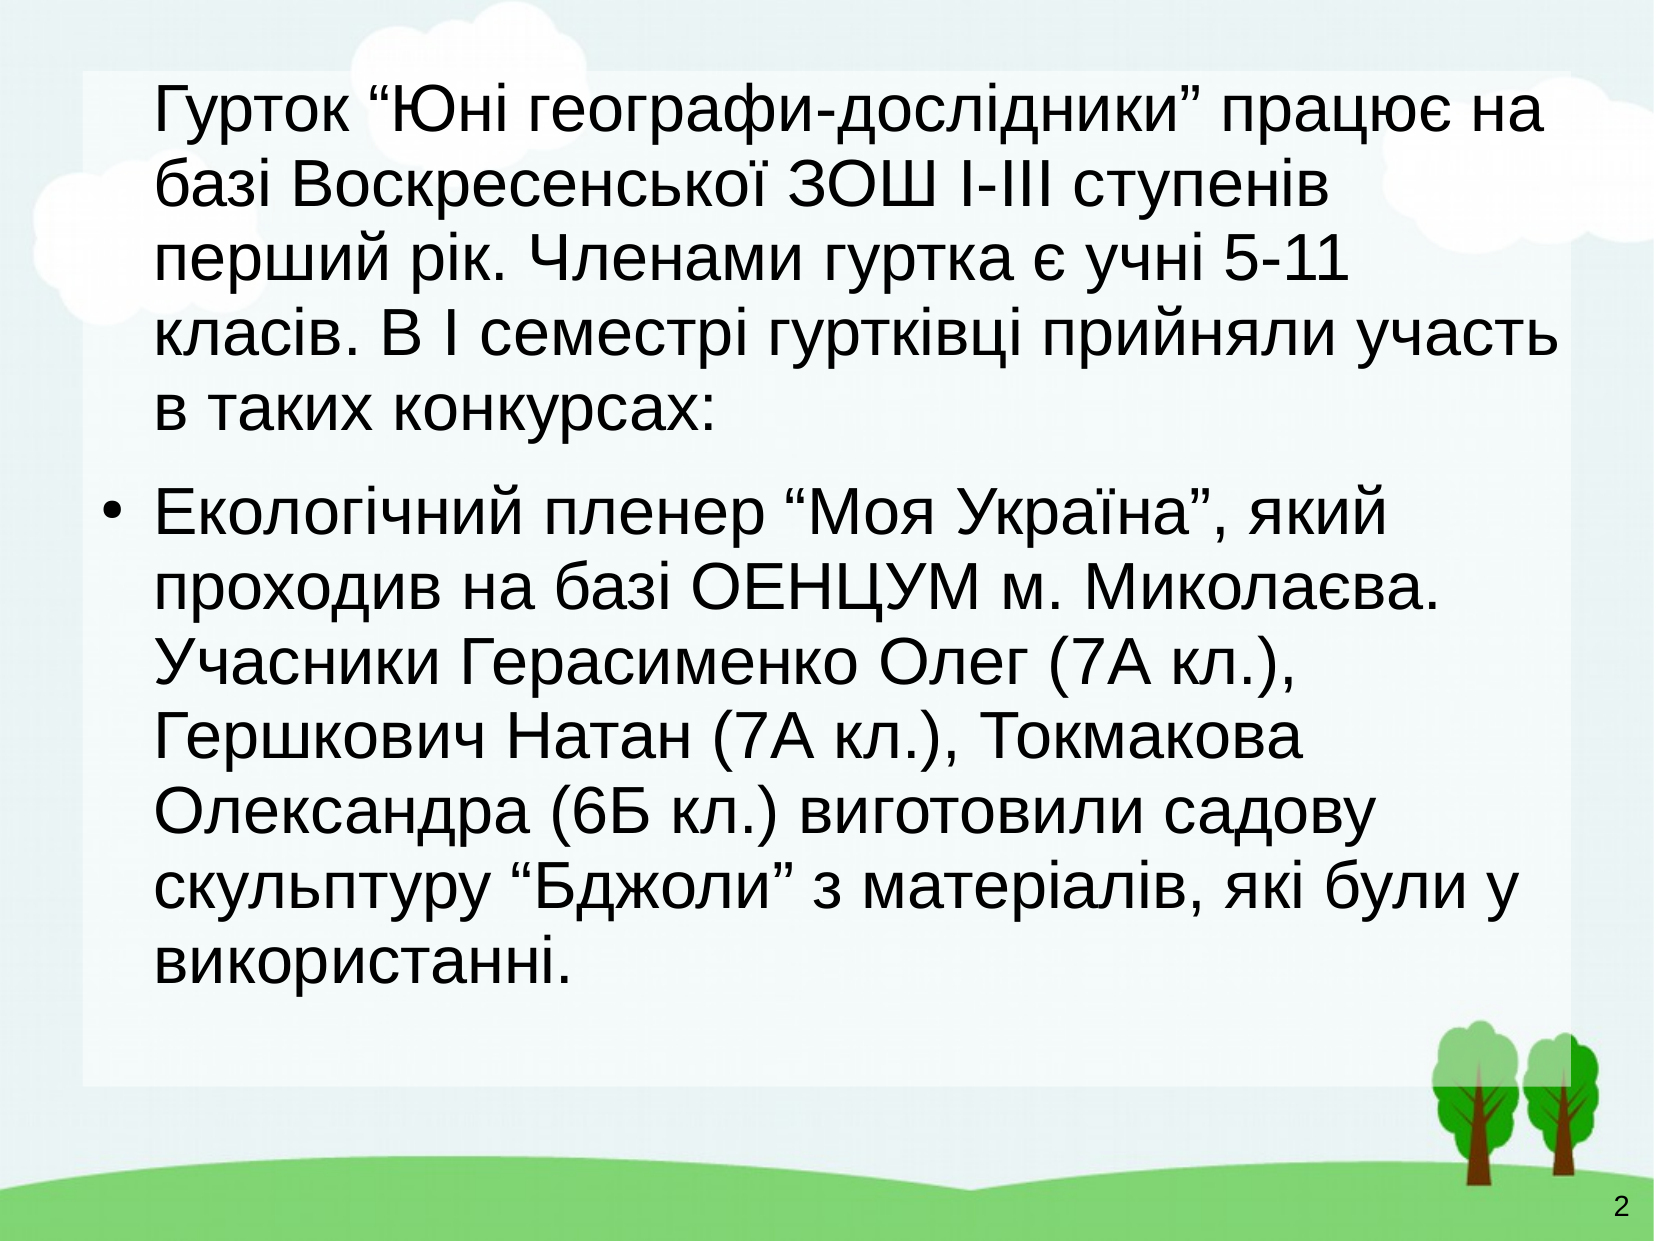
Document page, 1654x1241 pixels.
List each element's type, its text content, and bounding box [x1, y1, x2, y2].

list Гурток “Юні географи-дослідники” працює на базі Воскресенської ЗОШ І-ІІІ ступенів перший рік. Членами гуртка є учні 5-11 класів. В І семестрі гуртківці прийняли участь в таких конкурсах: Екологічний пленер “Моя Україна”, який проходив на базі ОЕНЦУМ м. Миколаєва. Учасники Герасименко Олег (7А кл.), Гершкович Натан (7А кл.), Токмакова Олександра (6Б кл.) виготовили садову скульптуру “Бджоли” з матеріалів, які були у використанні. [82, 70, 1571, 1087]
picture [0, 0, 1654, 1241]
